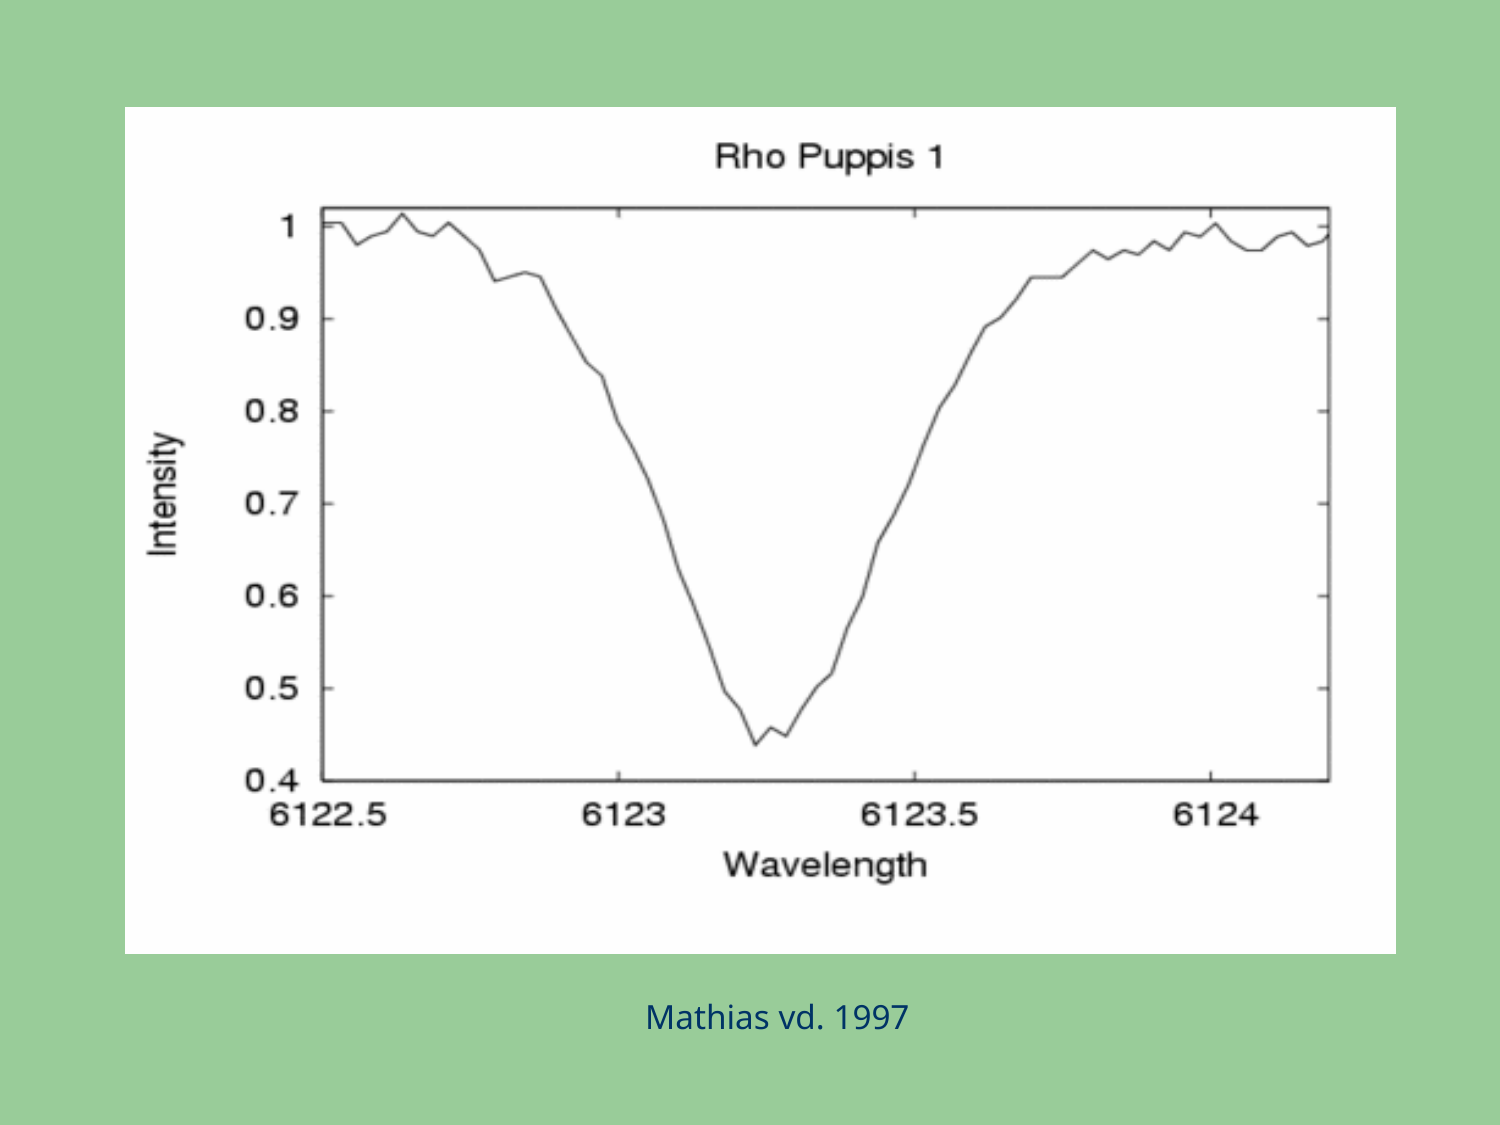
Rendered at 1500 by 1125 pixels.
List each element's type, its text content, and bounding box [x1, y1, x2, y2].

text_box Mathias vd. 1997 [462, 986, 1093, 1080]
picture [125, 107, 1396, 954]
